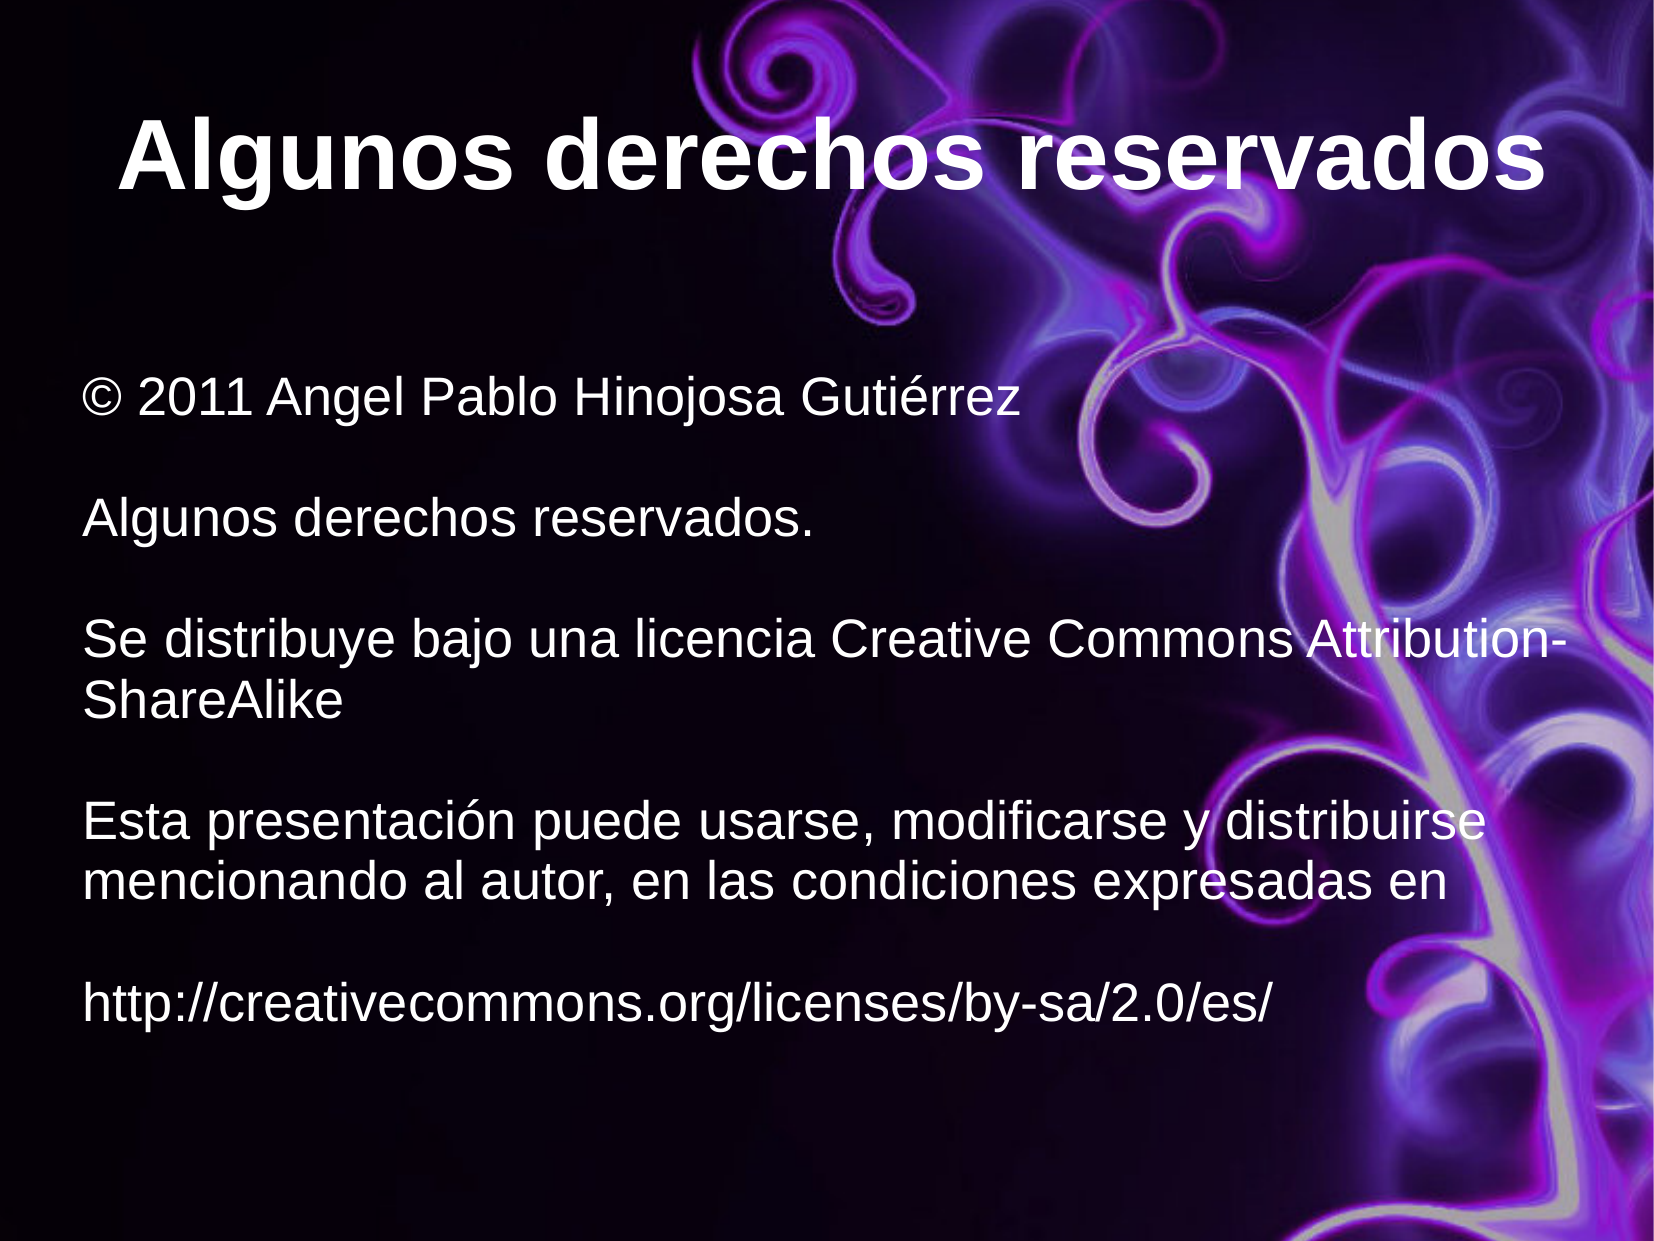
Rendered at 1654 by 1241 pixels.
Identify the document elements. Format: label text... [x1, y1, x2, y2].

picture [426, 252, 1227, 290]
subtitle © 2011 Angel Pablo Hinojosa Gutiérrez Algunos derechos reservados. Se distribuye bajo una licencia Creative Commons Attribution-ShareAlike Esta presentación puede usarse, modificarse y distribuirse mencionando al autor, en las condiciones expresadas en http://creativecommons.org/licenses/by-sa/2.0/es/ [82, 290, 1571, 1109]
title Algunos derechos reservados [88, 59, 1577, 252]
